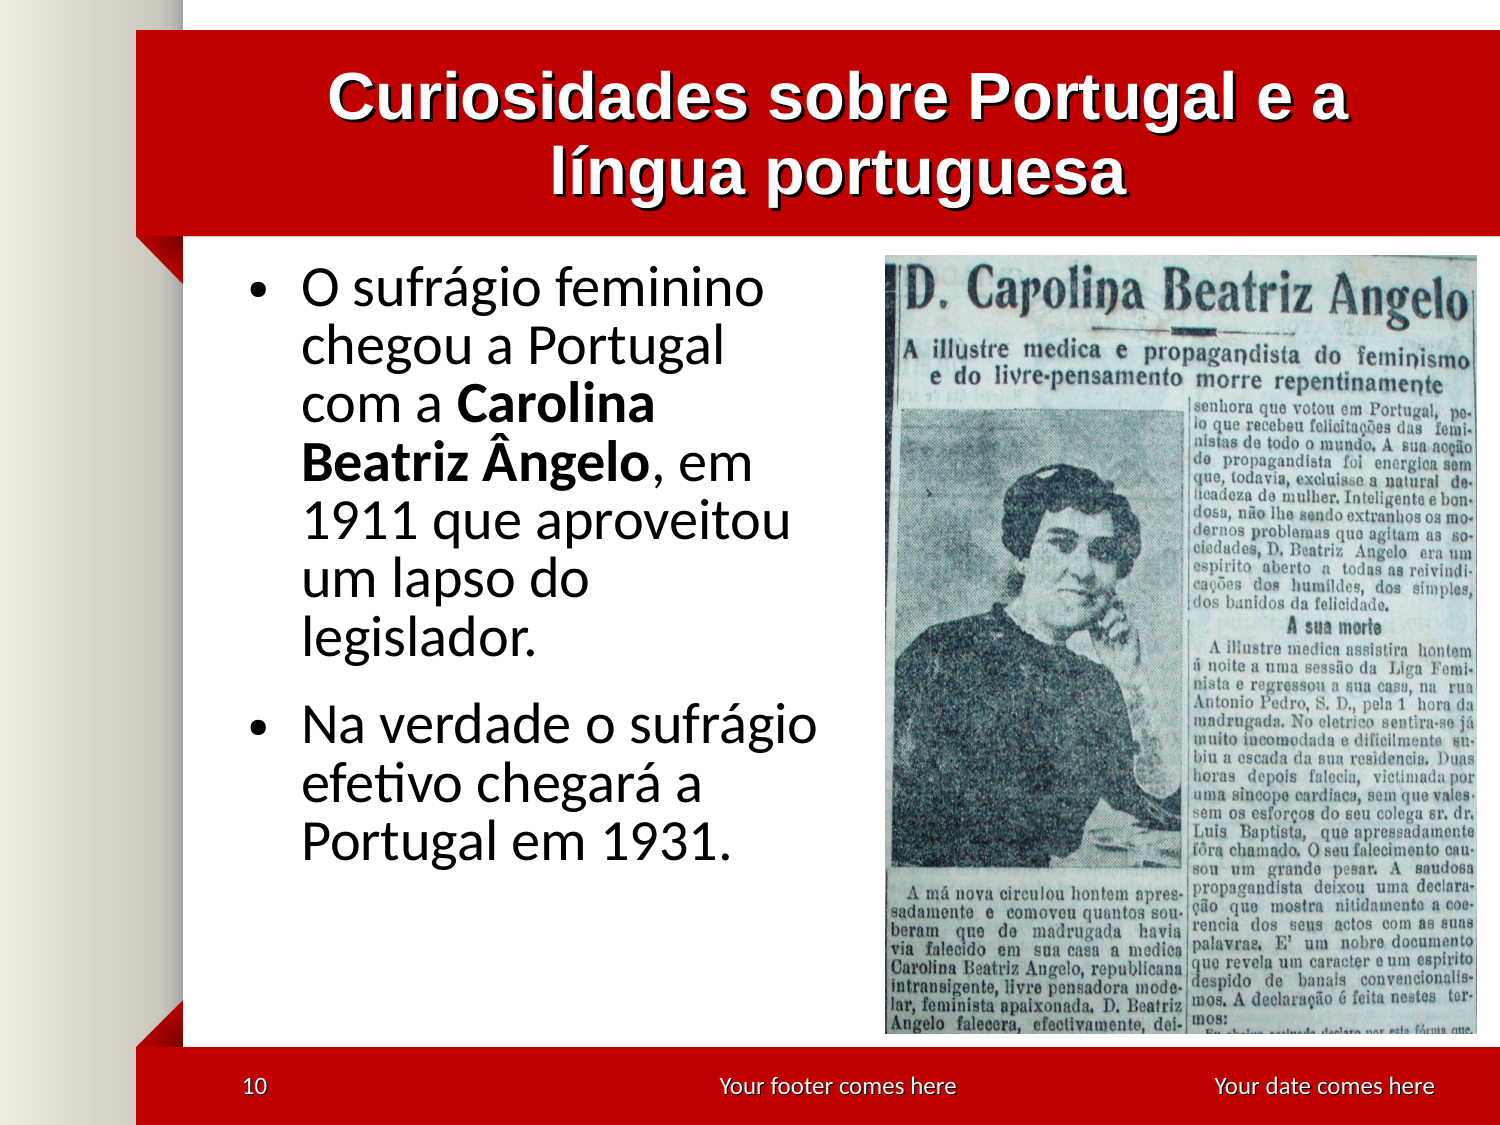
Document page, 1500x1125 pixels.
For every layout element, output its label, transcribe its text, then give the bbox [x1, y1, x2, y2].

list O sufrágio feminino chegou a Portugal com a Carolina Beatriz Ângelo, em 1911 que aproveitou um lapso do legislador. Na verdade o sufrágio efetivo chegará a Portugal em 1931. [230, 262, 824, 1005]
title Curiosidades sobre Portugal e a língua portuguesa [230, 54, 1447, 214]
picture [0, 0, 1500, 1125]
